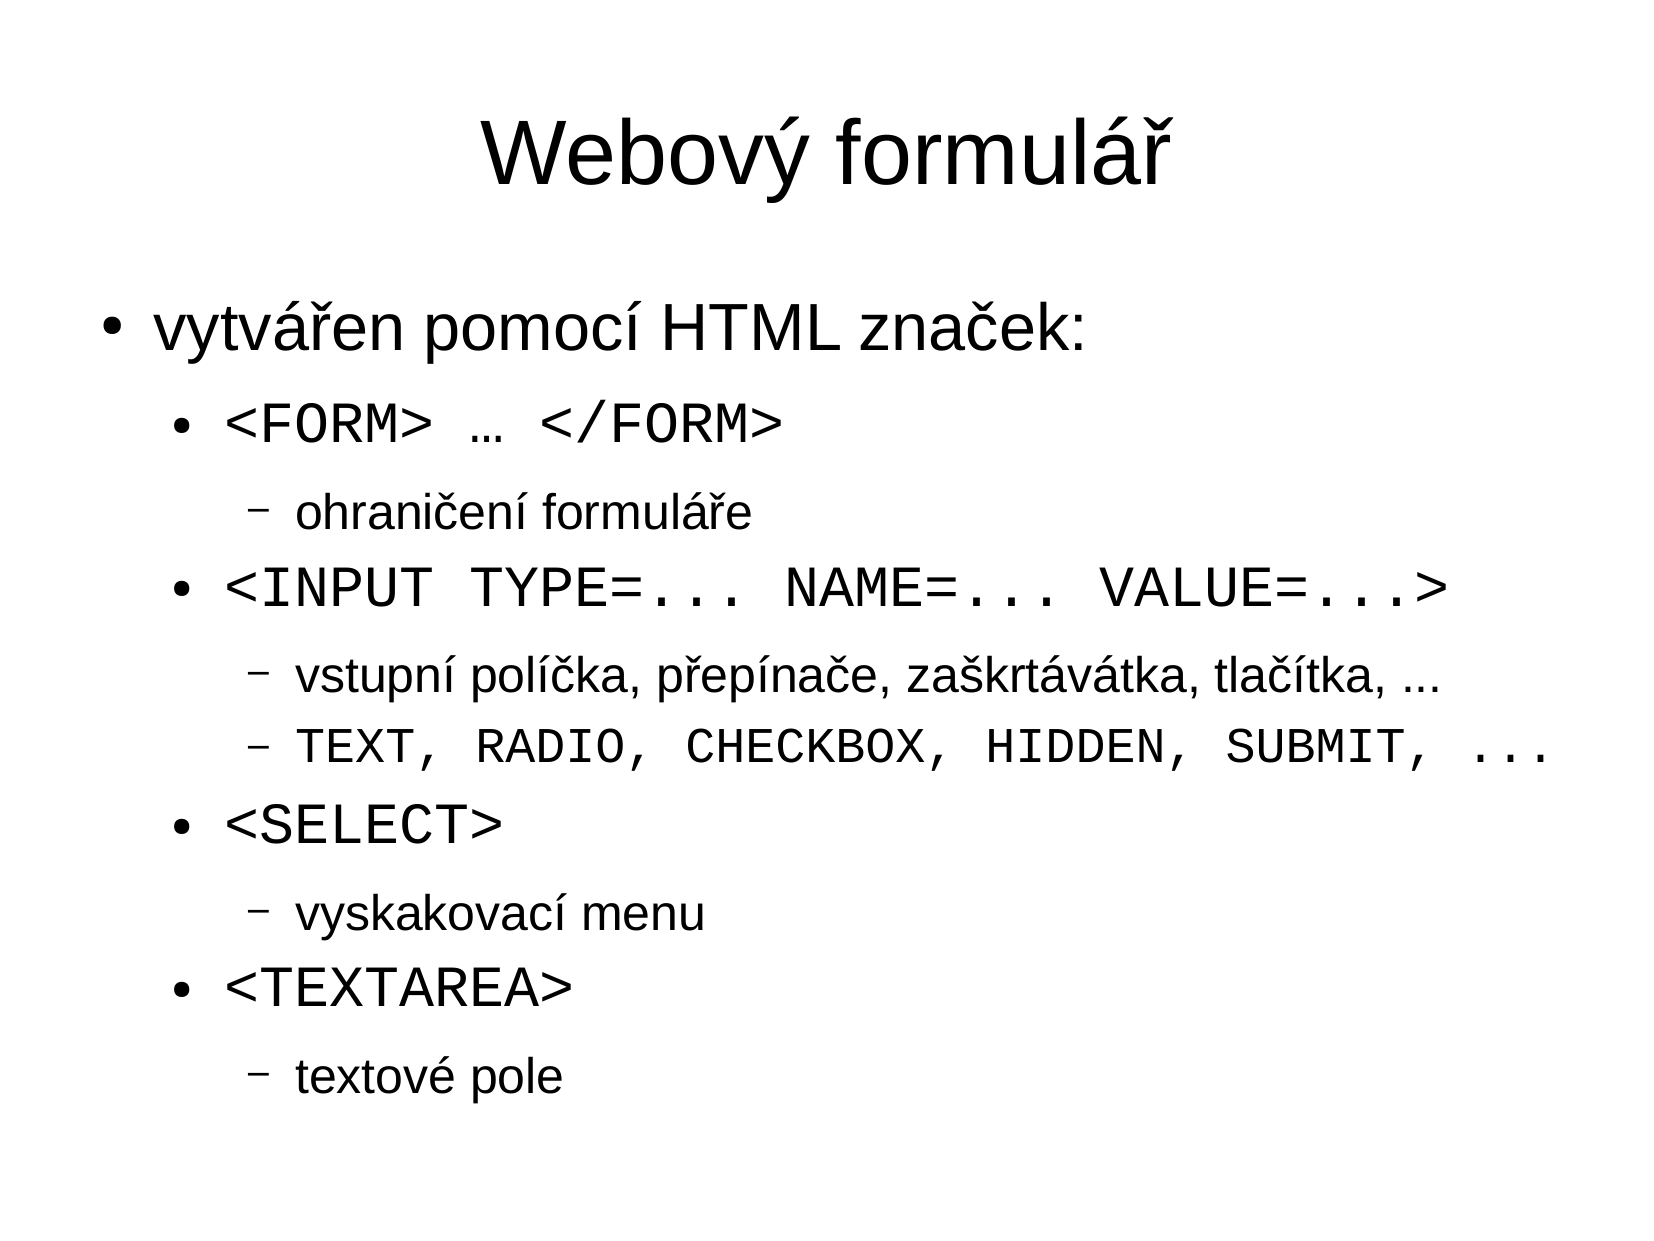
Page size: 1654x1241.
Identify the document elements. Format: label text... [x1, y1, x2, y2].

title Webový formulář [82, 49, 1571, 257]
list vytvářen pomocí HTML značek: <FORM> … </FORM> ohraničení formuláře <INPUT TYPE=... NAME=... VALUE=...> vstupní políčka, přepínače, zaškrtávátka, tlačítka, ... TEXT, RADIO, CHECKBOX, HIDDEN, SUBMIT, ... <SELECT> vyskakovací menu <TEXTAREA> textové pole [82, 290, 1571, 1109]
